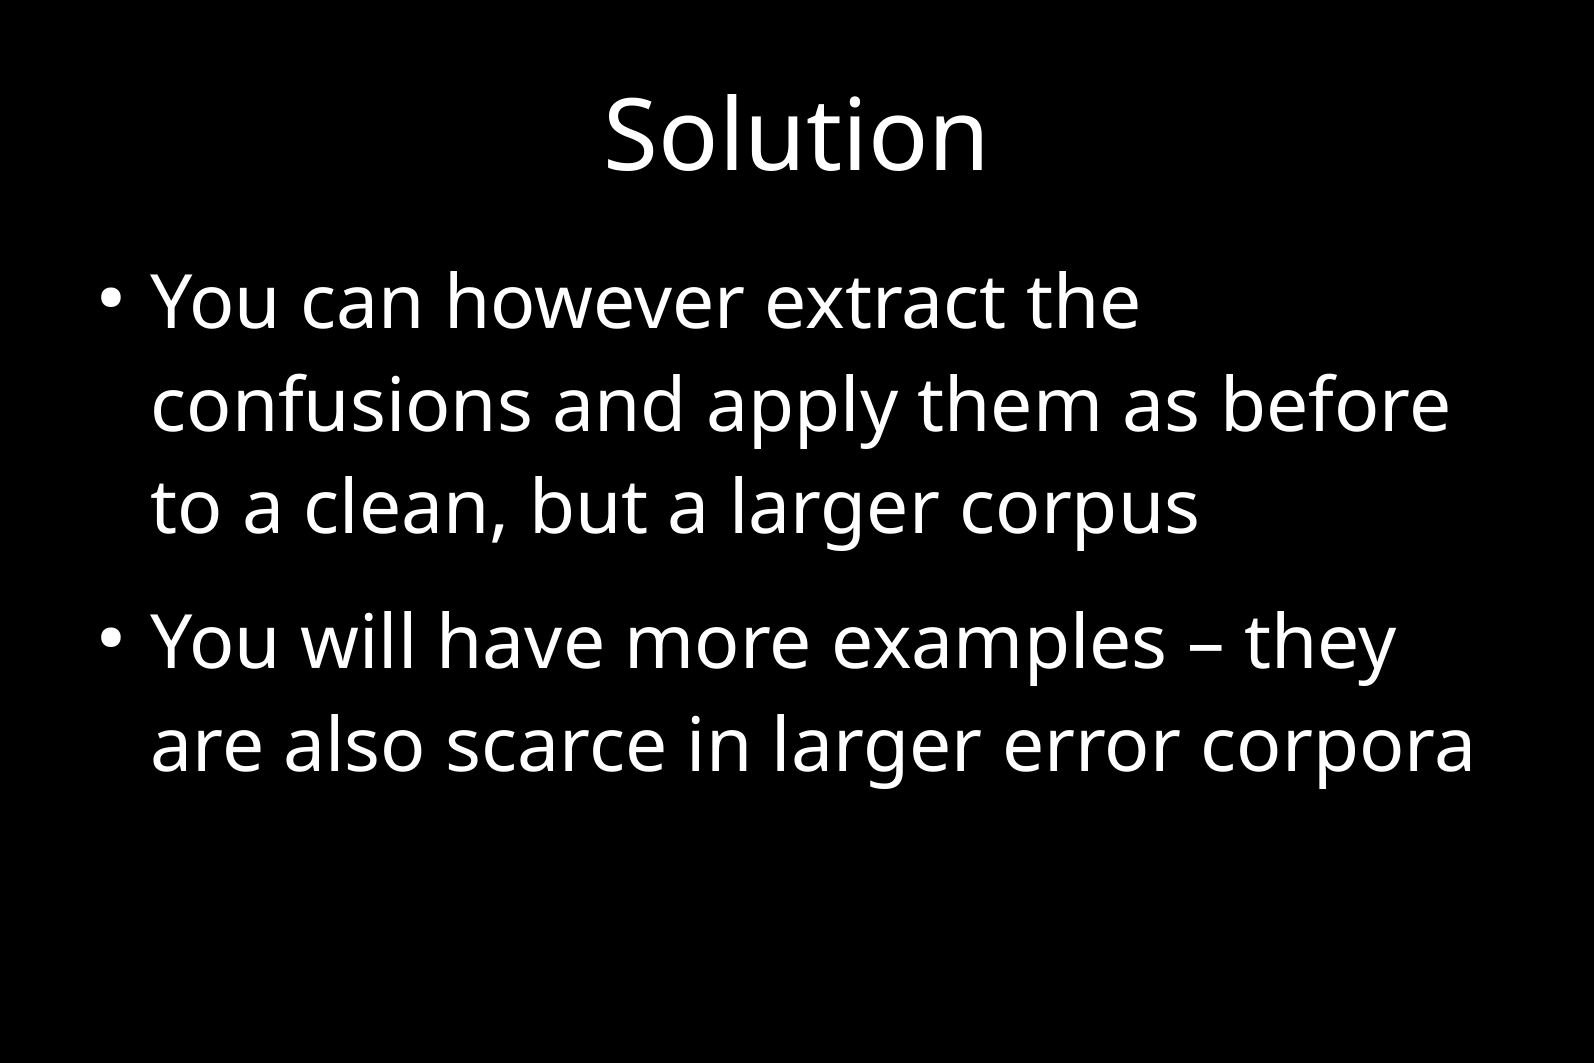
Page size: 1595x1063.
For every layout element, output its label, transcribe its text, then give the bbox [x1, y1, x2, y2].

list You can however extract the confusions and apply them as before to a clean, but a larger corpus You will have more examples – they are also scarce in larger error corpora [79, 248, 1515, 936]
title Solution [79, 49, 1515, 213]
